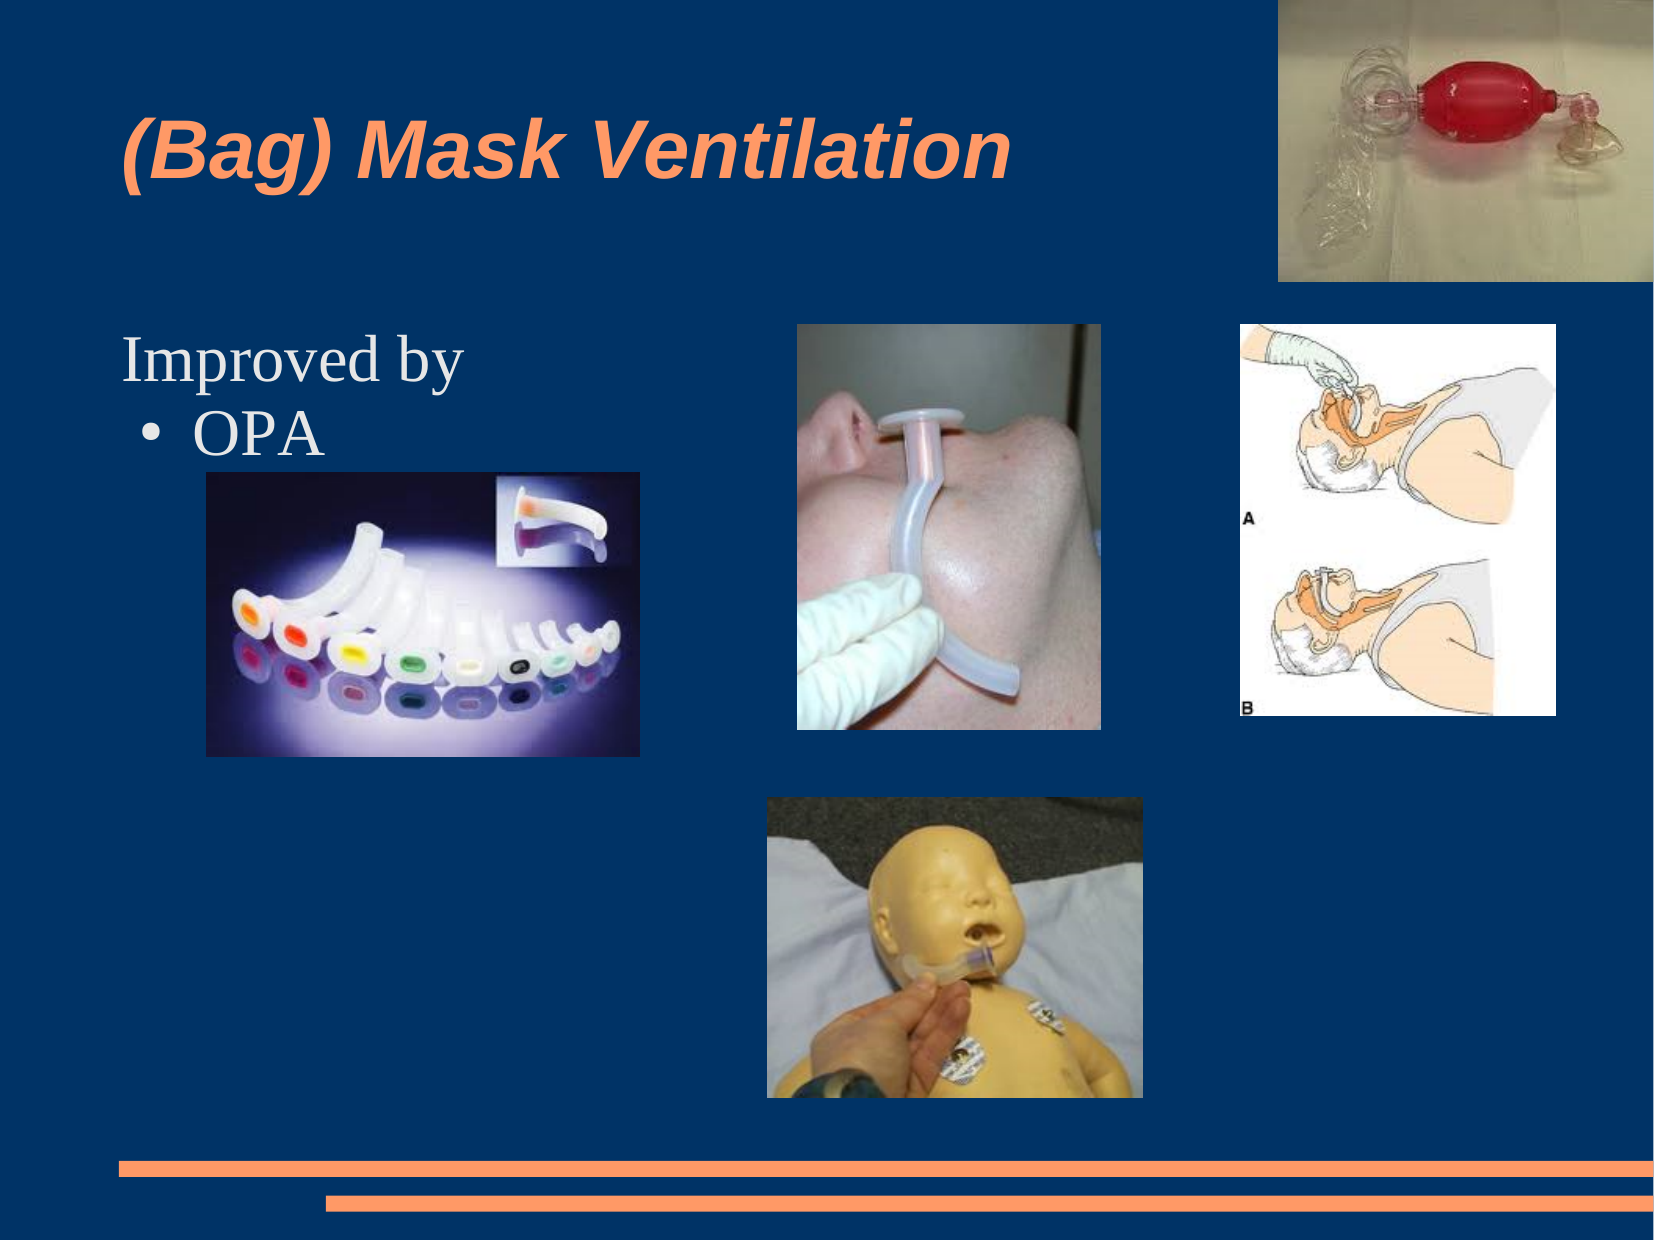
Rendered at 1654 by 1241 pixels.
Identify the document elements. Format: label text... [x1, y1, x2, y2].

picture [797, 324, 1101, 730]
picture [206, 472, 640, 757]
picture [767, 797, 1143, 1098]
picture [1240, 324, 1556, 716]
title (Bag) Mask Ventilation [121, 53, 1278, 247]
picture [1278, 0, 1654, 282]
list Improved by OPA [121, 322, 1561, 1118]
